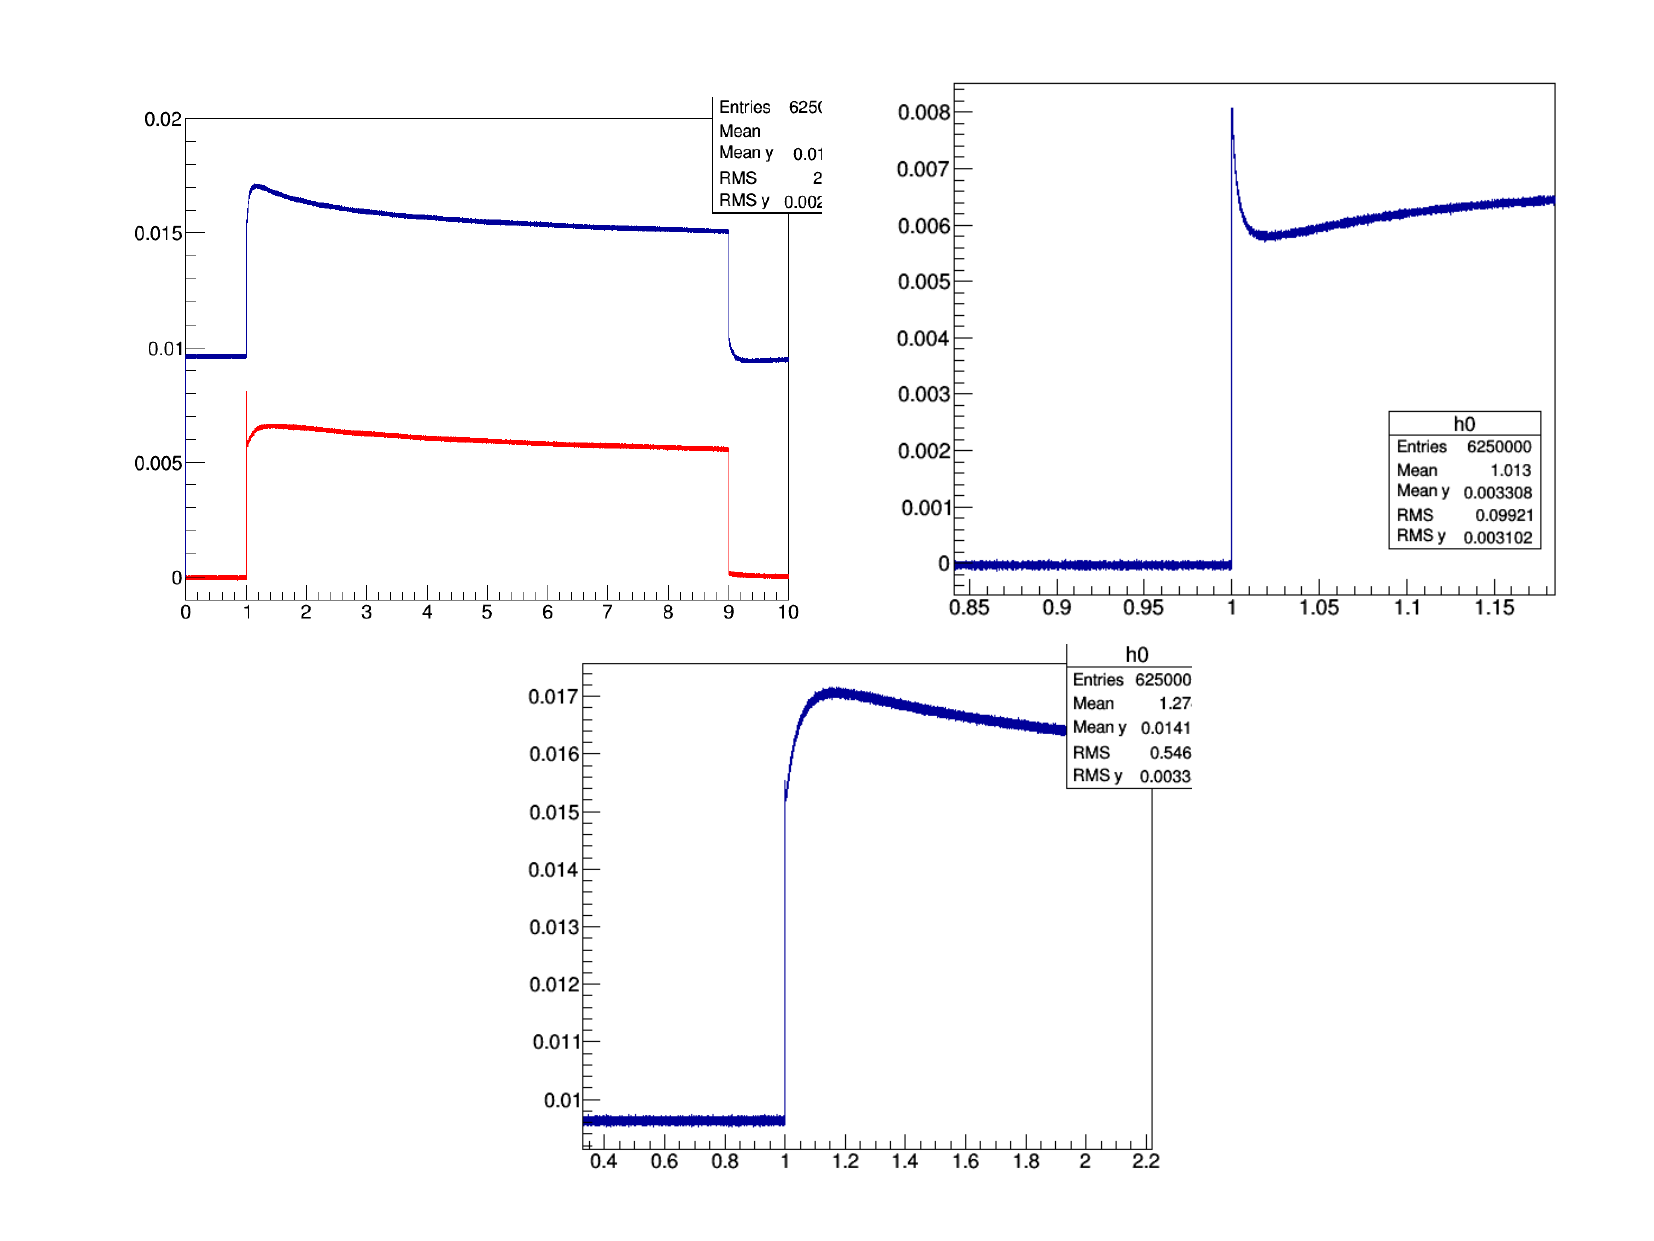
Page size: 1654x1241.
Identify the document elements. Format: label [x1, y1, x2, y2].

picture [885, 77, 1583, 631]
picture [525, 644, 1192, 1186]
picture [120, 97, 822, 631]
